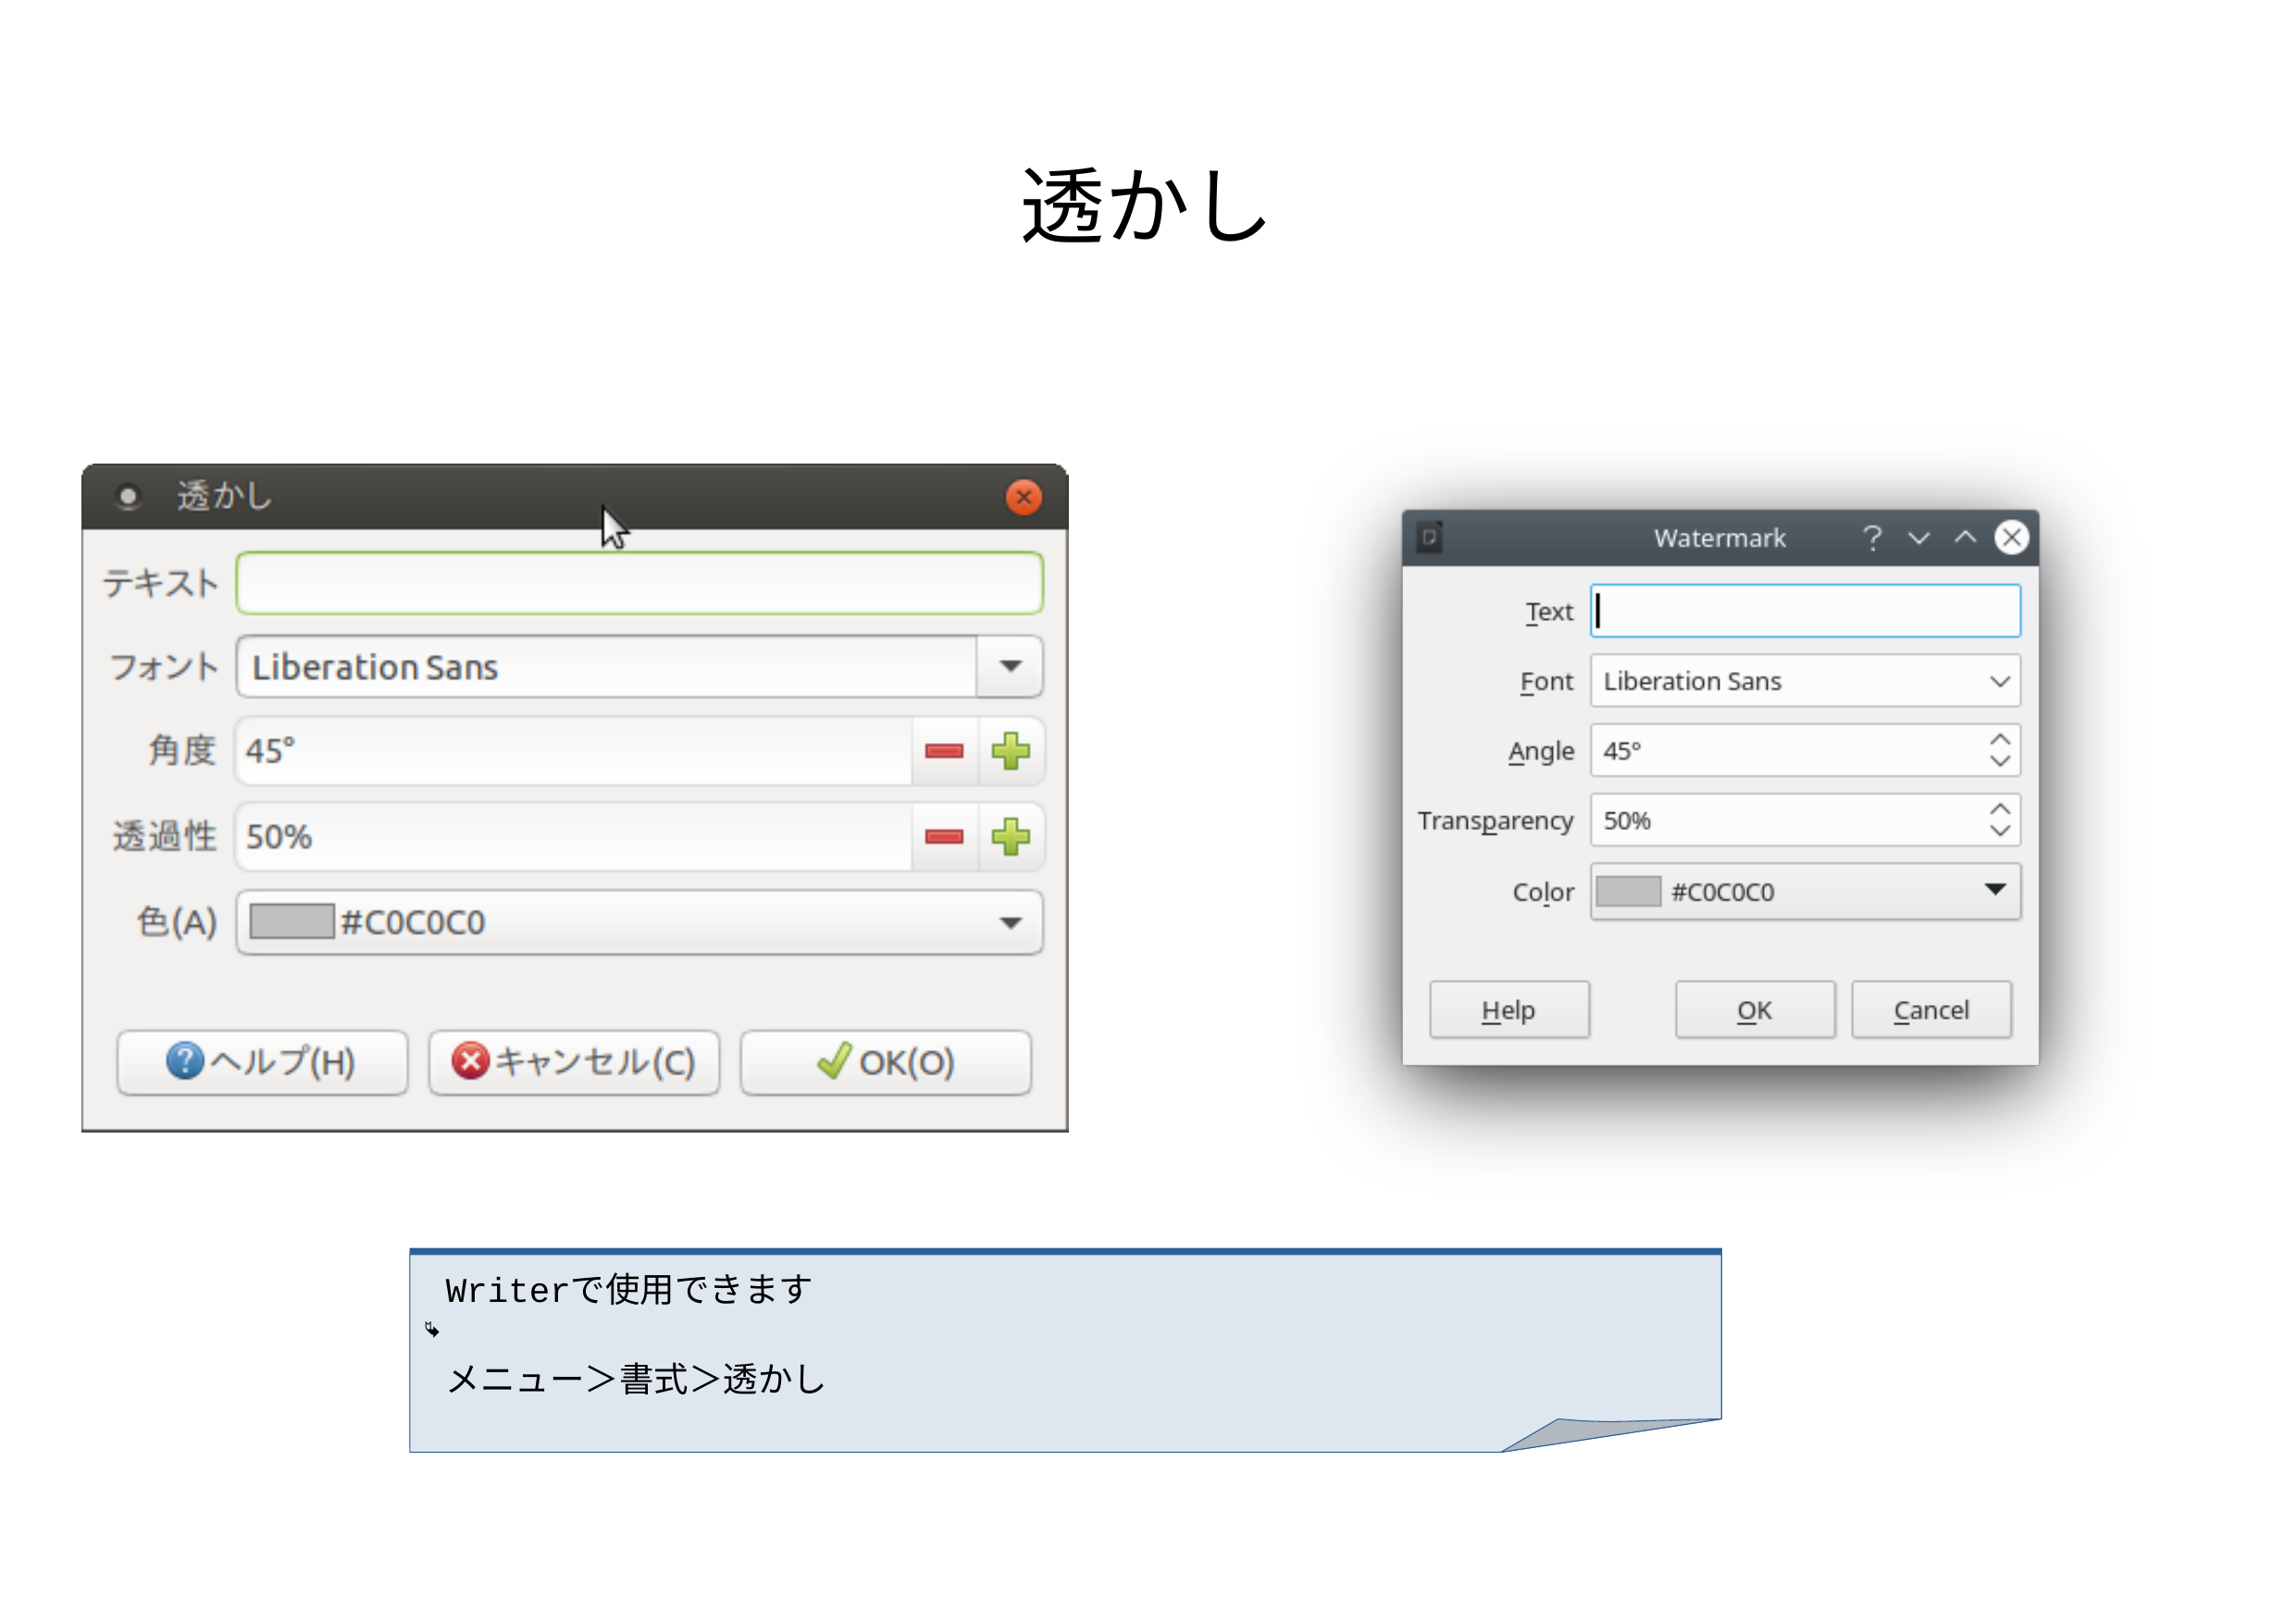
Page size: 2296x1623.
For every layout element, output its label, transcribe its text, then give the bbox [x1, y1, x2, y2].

picture [1277, 408, 2166, 1215]
title 透かし [115, 64, 2181, 336]
picture [81, 464, 1069, 1133]
text_box Writerで使用できます メニュー＞書式＞透かし [409, 1254, 1722, 1453]
